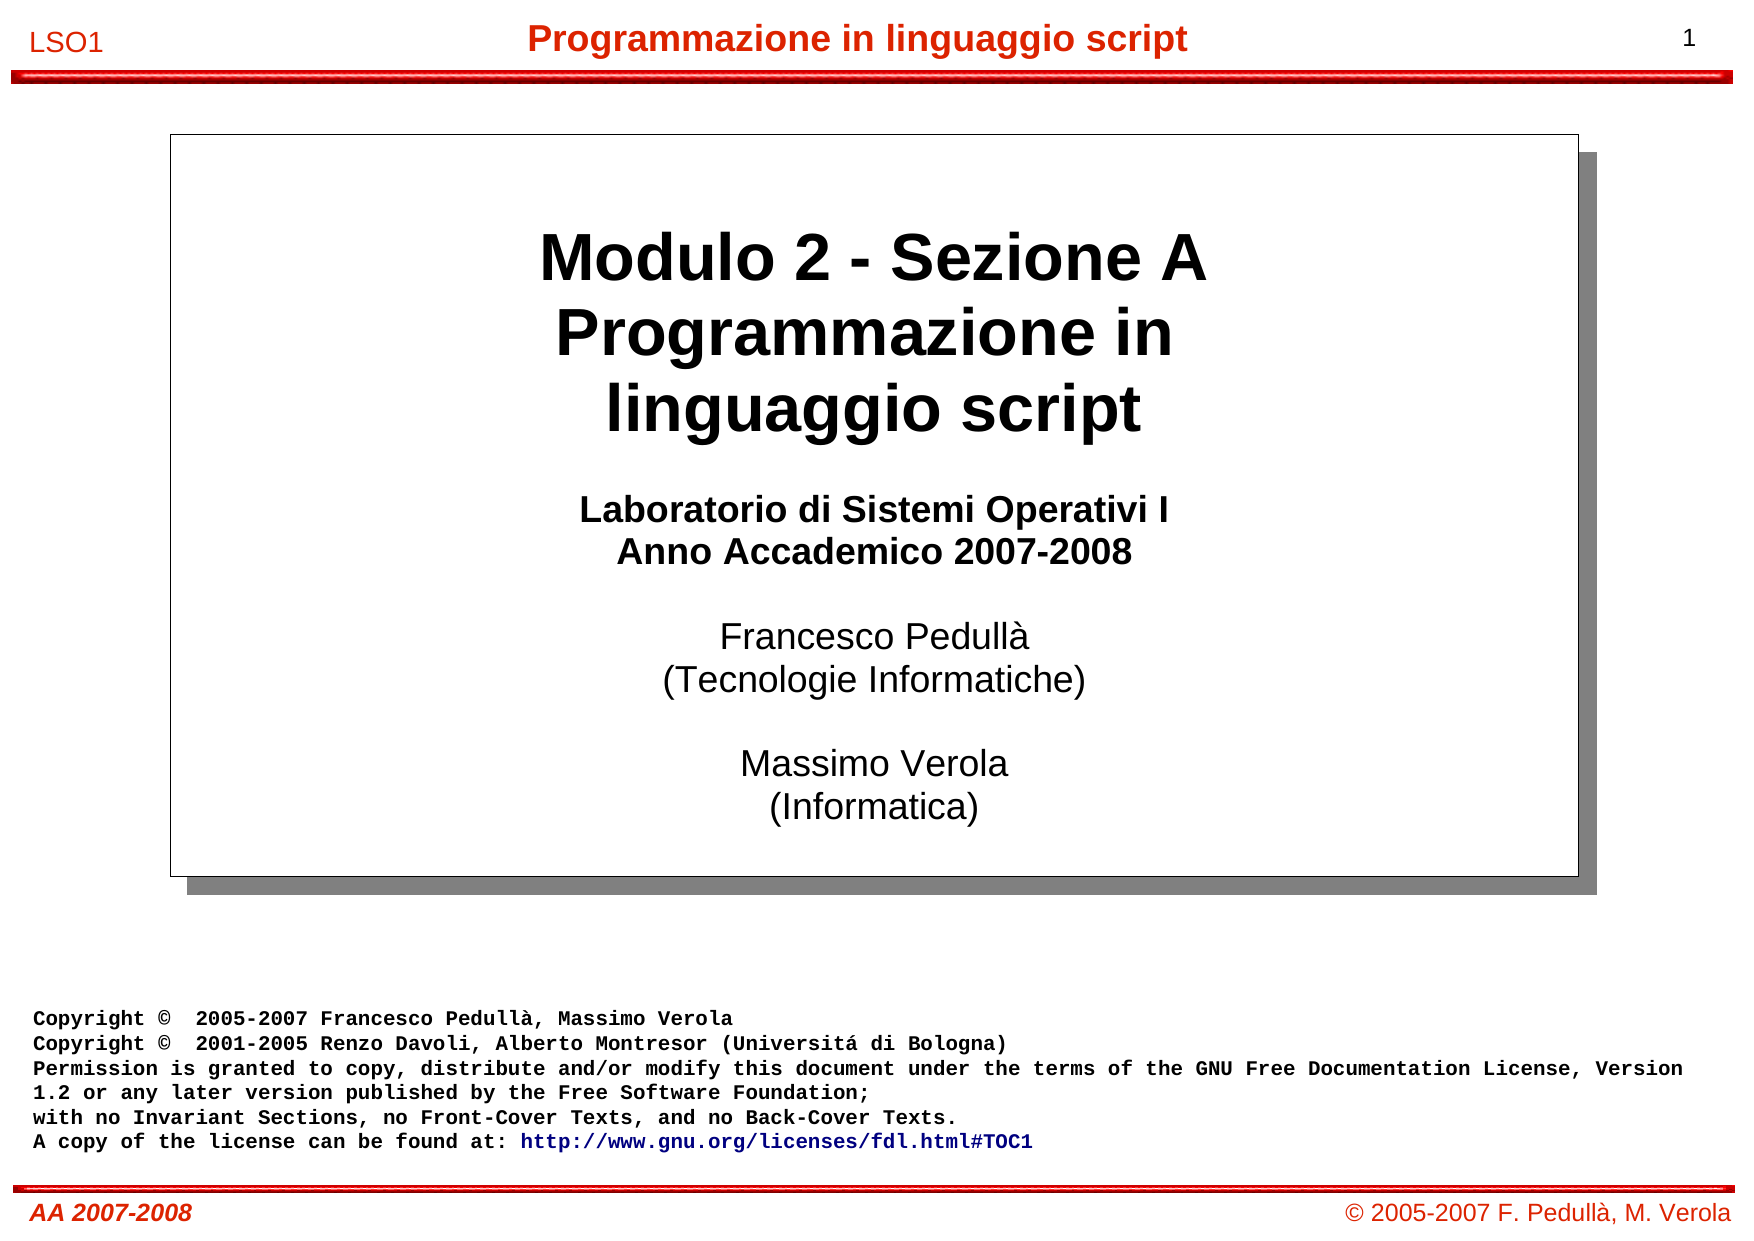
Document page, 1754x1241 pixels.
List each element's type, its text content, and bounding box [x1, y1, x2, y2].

picture [13, 1185, 1735, 1193]
text_box Modulo 2 - Sezione A Programmazione in linguaggio script Laboratorio di Sistemi Operativi I Anno Accademico 2007-2008 Francesco Pedullà (Tecnologie Informatiche) Massimo Verola (Informatica) [170, 134, 1579, 877]
picture [11, 70, 1733, 84]
text_box Copyright © 2005-2007 Francesco Pedullà, Massimo Verola Copyright © 2001-2005 Renzo Davoli, Alberto Montresor (Universitá di Bologna) Permission is granted to copy, distribute and/or modify this document under the terms of the GNU Free Documentation License, Version 1.2 or any later version published by the Free Software Foundation; with no Invariant Sections, no Front-Cover Texts, and no Back-Cover Texts. A copy of the license can be found at: http://www.gnu.org/licenses/fdl.html#TOC1 [33, 1007, 1721, 1155]
